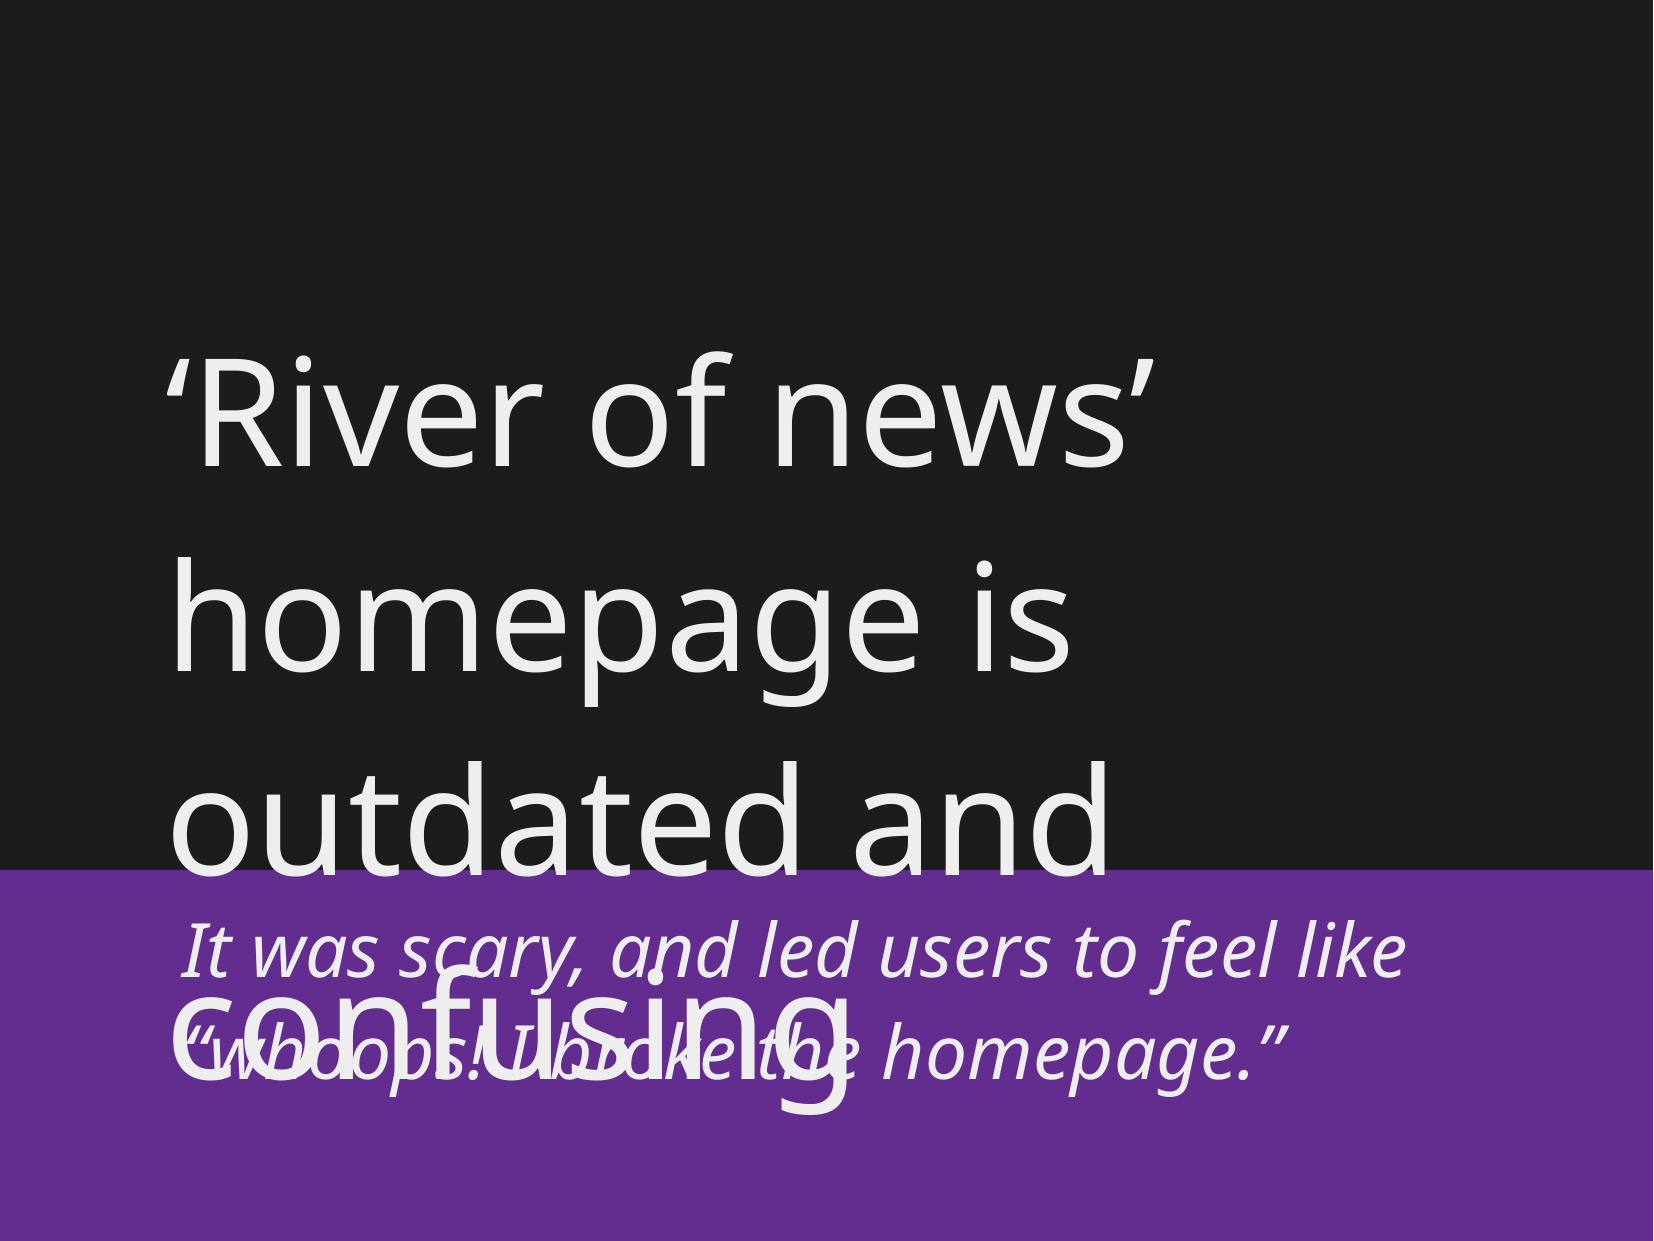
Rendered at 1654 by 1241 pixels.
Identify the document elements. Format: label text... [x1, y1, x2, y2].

title ‘River of news’ homepage is outdated and confusing [165, 102, 1571, 826]
list It was scary, and led users to feel like “whoops! I broke the homepage.” [165, 897, 1571, 1241]
